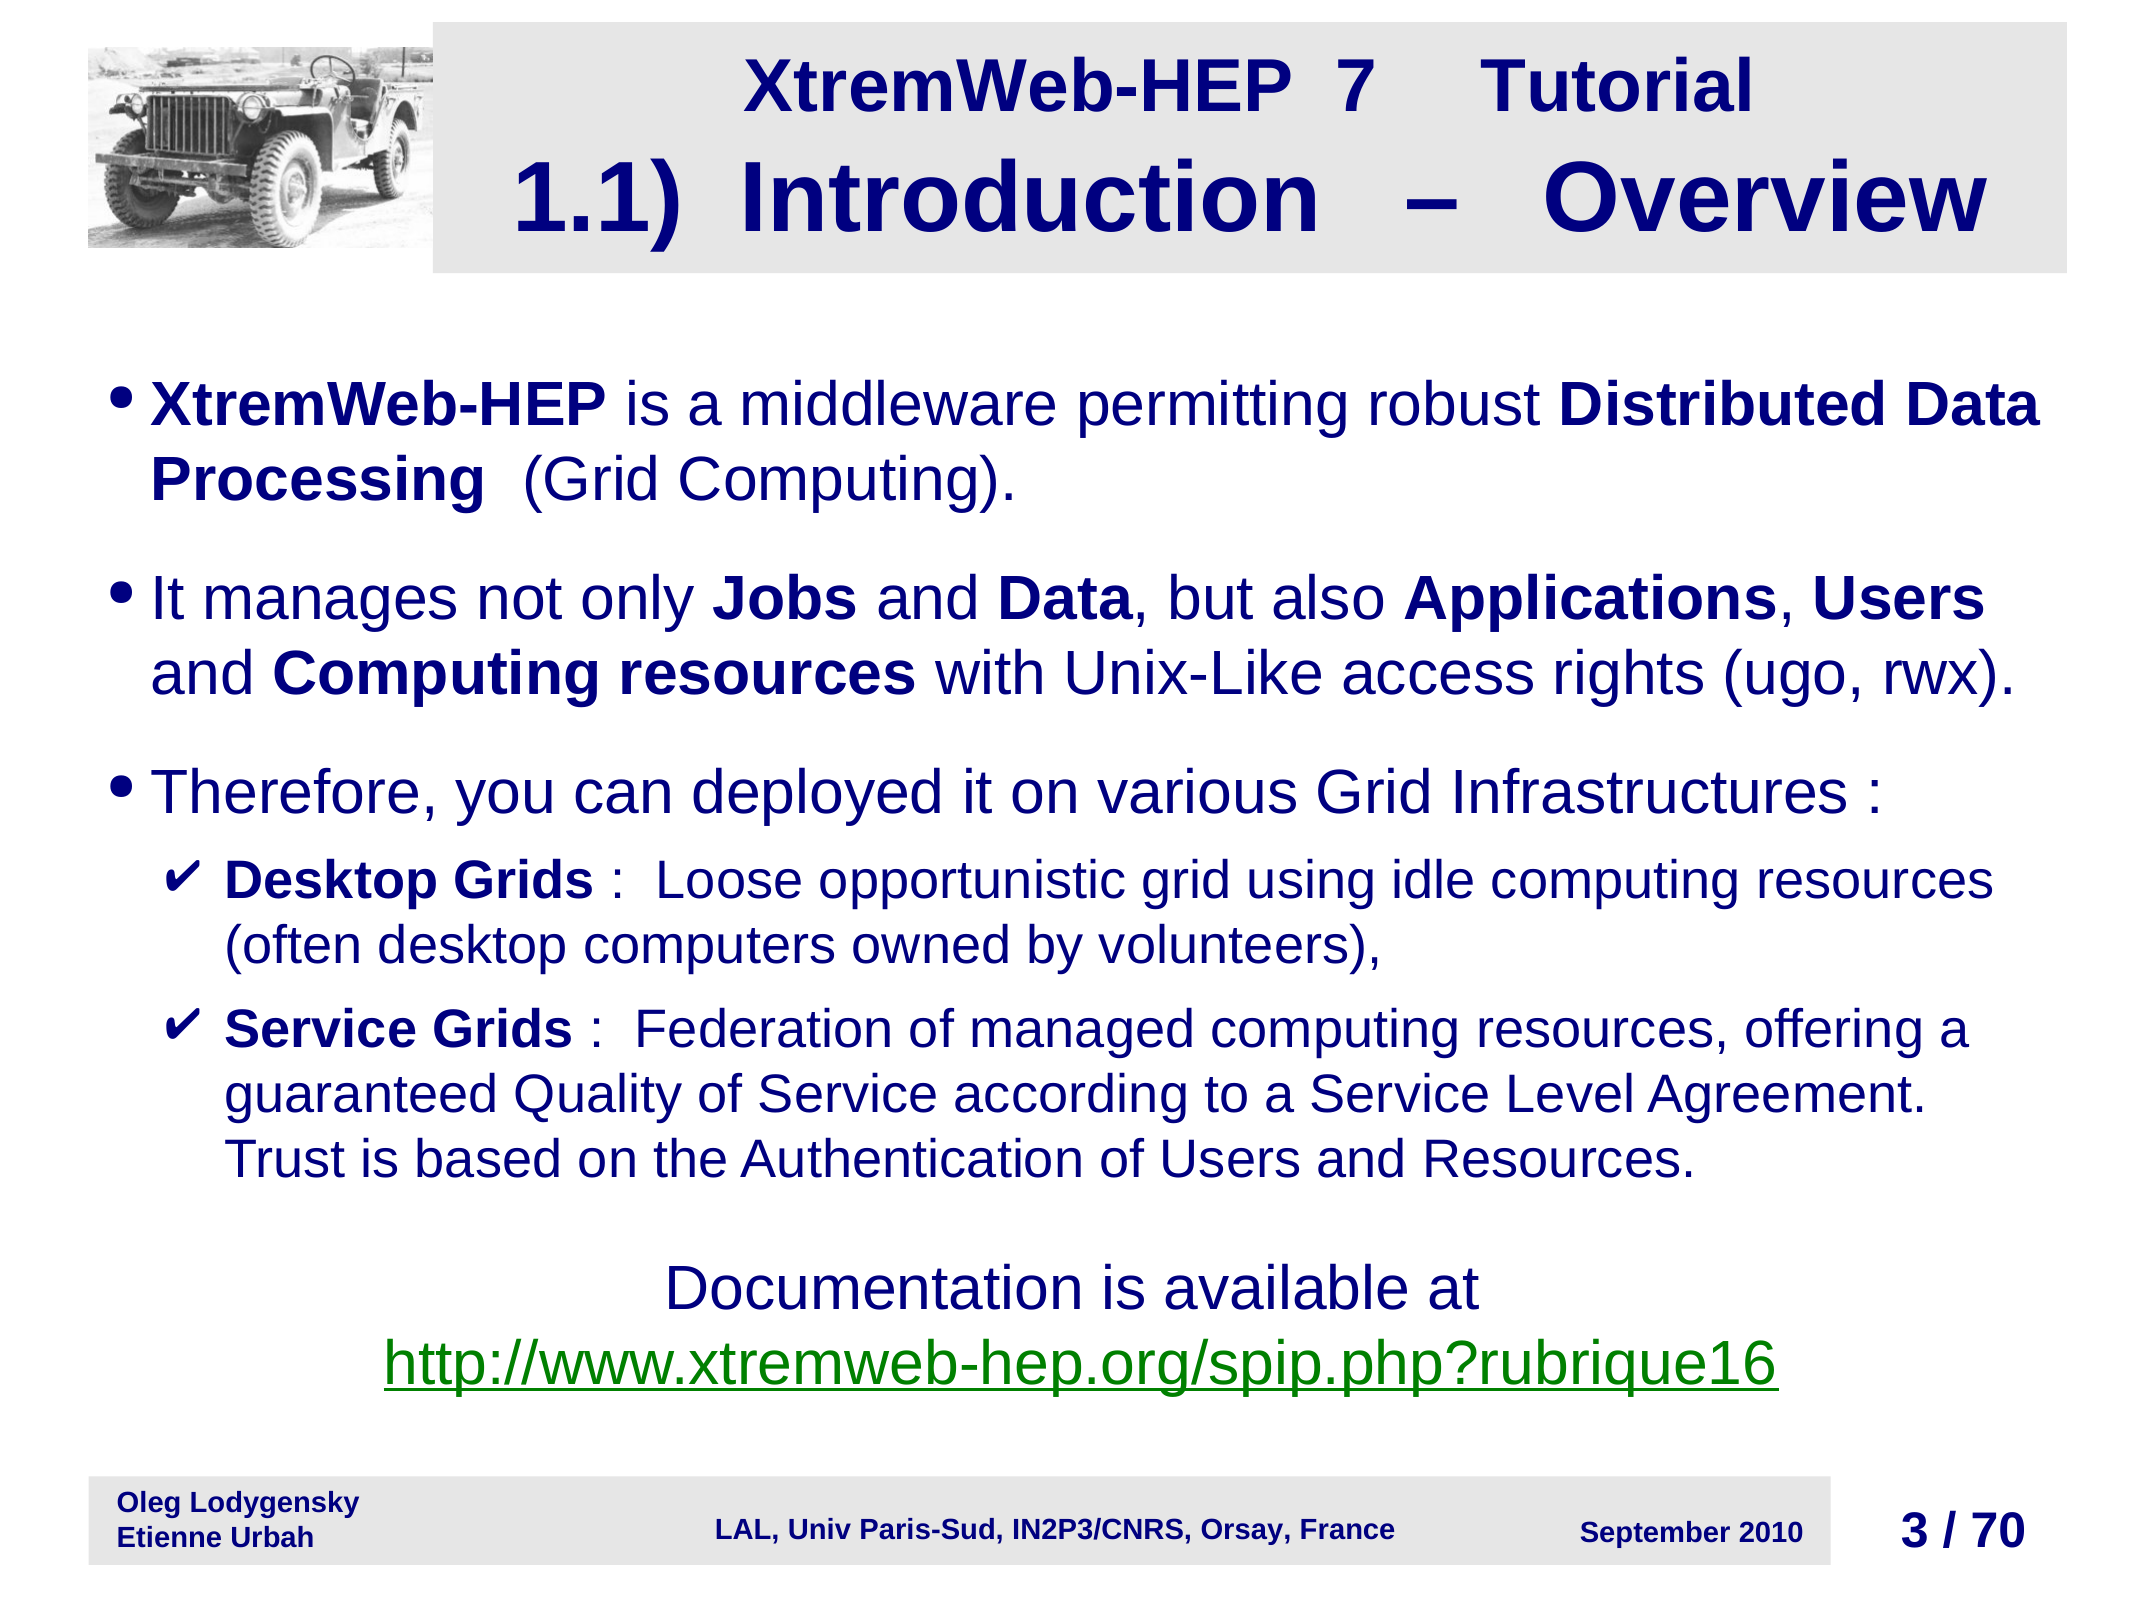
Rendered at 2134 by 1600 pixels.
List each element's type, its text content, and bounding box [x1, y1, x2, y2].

list XtremWeb-HEP is a middleware permitting robust Distributed Data Processing (Grid Computing). It manages not only Jobs and Data, but also Applications, Users and Computing resources with Unix-Like access rights (ugo, rwx). Therefore, you can deployed it on various Grid Infrastructures : Desktop Grids : Loose opportunistic grid using idle computing resources (often desktop computers owned by volunteers), Service Grids : Federation of managed computing resources, offering a guaranteed Quality of Service according to a Service Level Agreement. Trust is based on the Authentication of Users and Resources. Documentation is available at http://www.xtremweb-hep.org/spip.php?rubrique16 [88, 354, 2084, 1437]
title 1.1) Introduction – Overview [442, 118, 2067, 266]
picture [88, 47, 433, 248]
